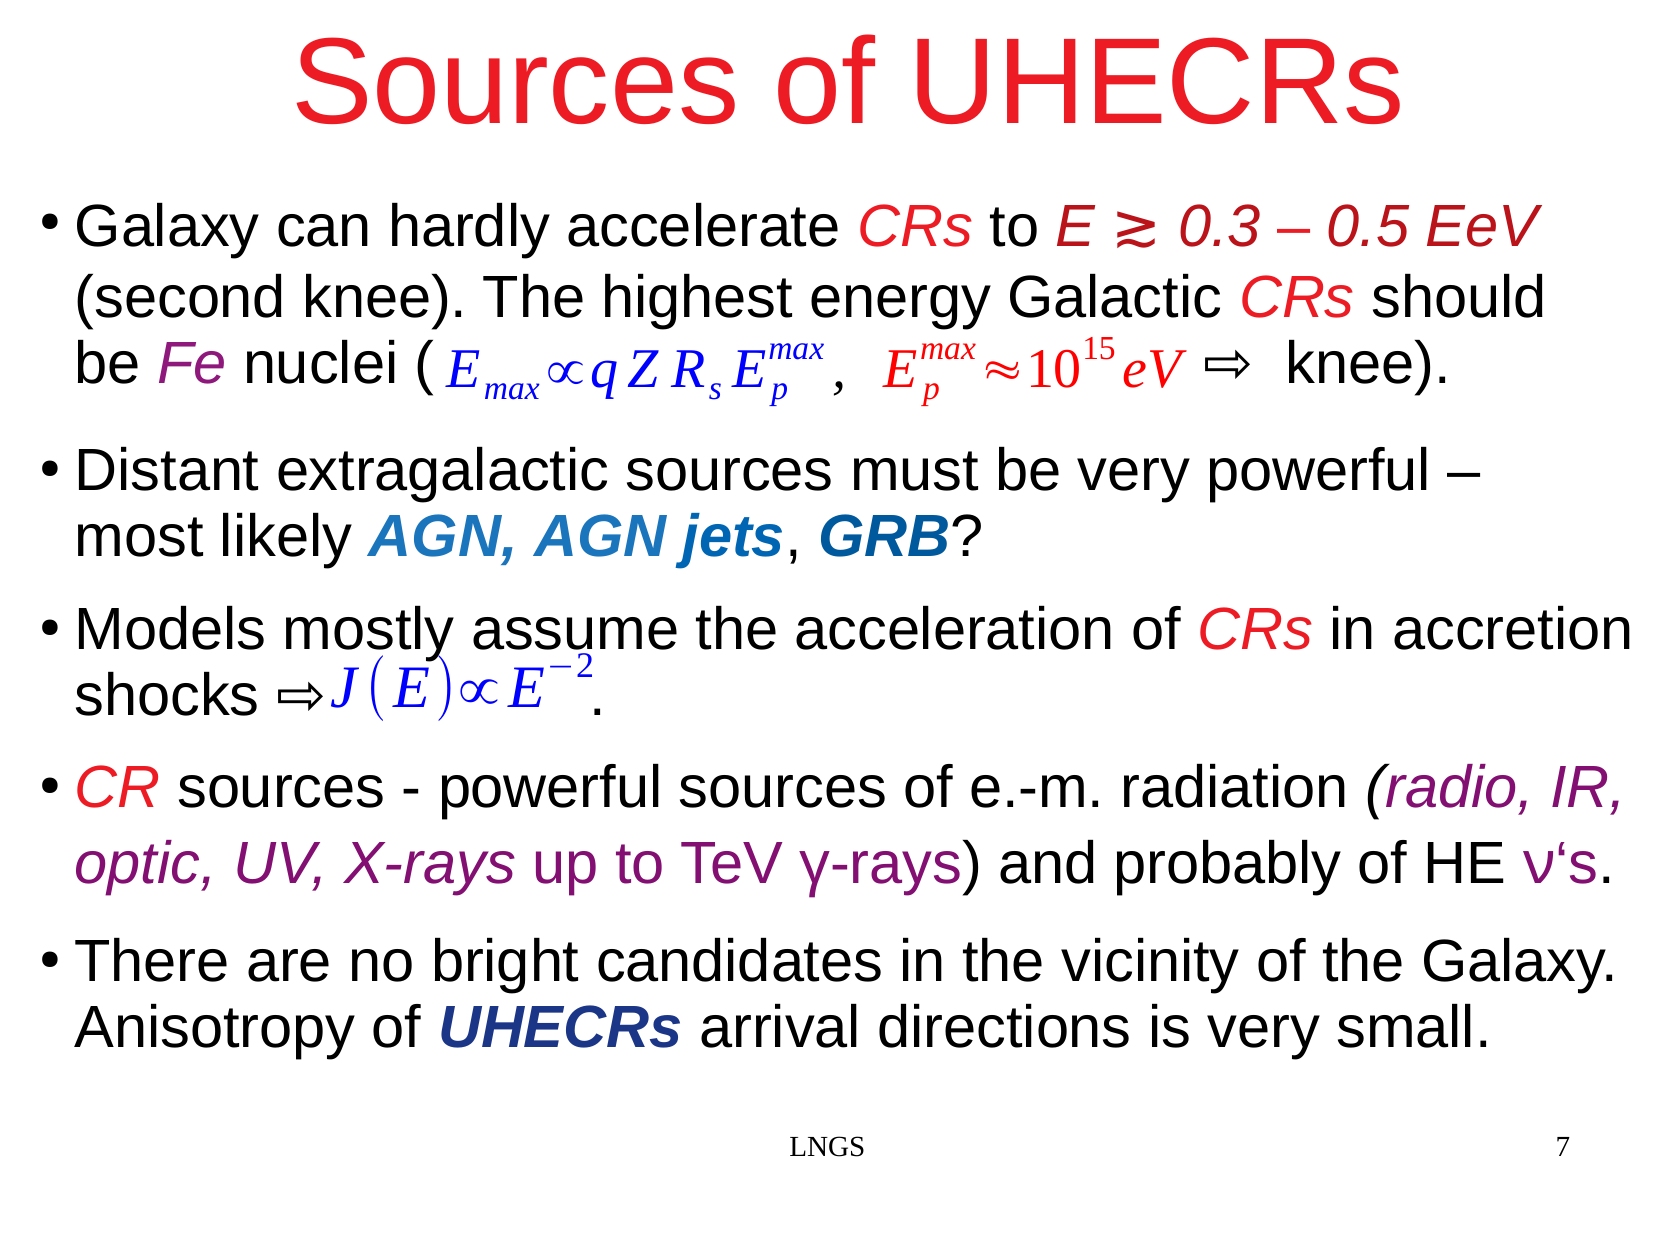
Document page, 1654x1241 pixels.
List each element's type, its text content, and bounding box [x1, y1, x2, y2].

title Sources of UHECRs [122, 13, 1575, 151]
chart [437, 329, 1197, 408]
chart [323, 645, 601, 725]
list Galaxy can hardly accelerate CRs to E ≳ 0.3 – 0.5 EeV (second knee). The highest energy Galactic CRs should be Fe nuclei ( ⇨ knee). Distant extragalactic sources must be very powerful – most likely AGN, AGN jets, GRB? Models mostly assume the acceleration of CRs in accretion shocks ⇨ . CR sources - powerful sources of e.-m. radiation (radio, IR, optic, UV, X-rays up to TeV γ-rays) and probably of HE ν‘s. There are no bright candidates in the vicinity of the Galaxy. Anisotropy of UHECRs arrival directions is very small. [27, 90, 1645, 1106]
